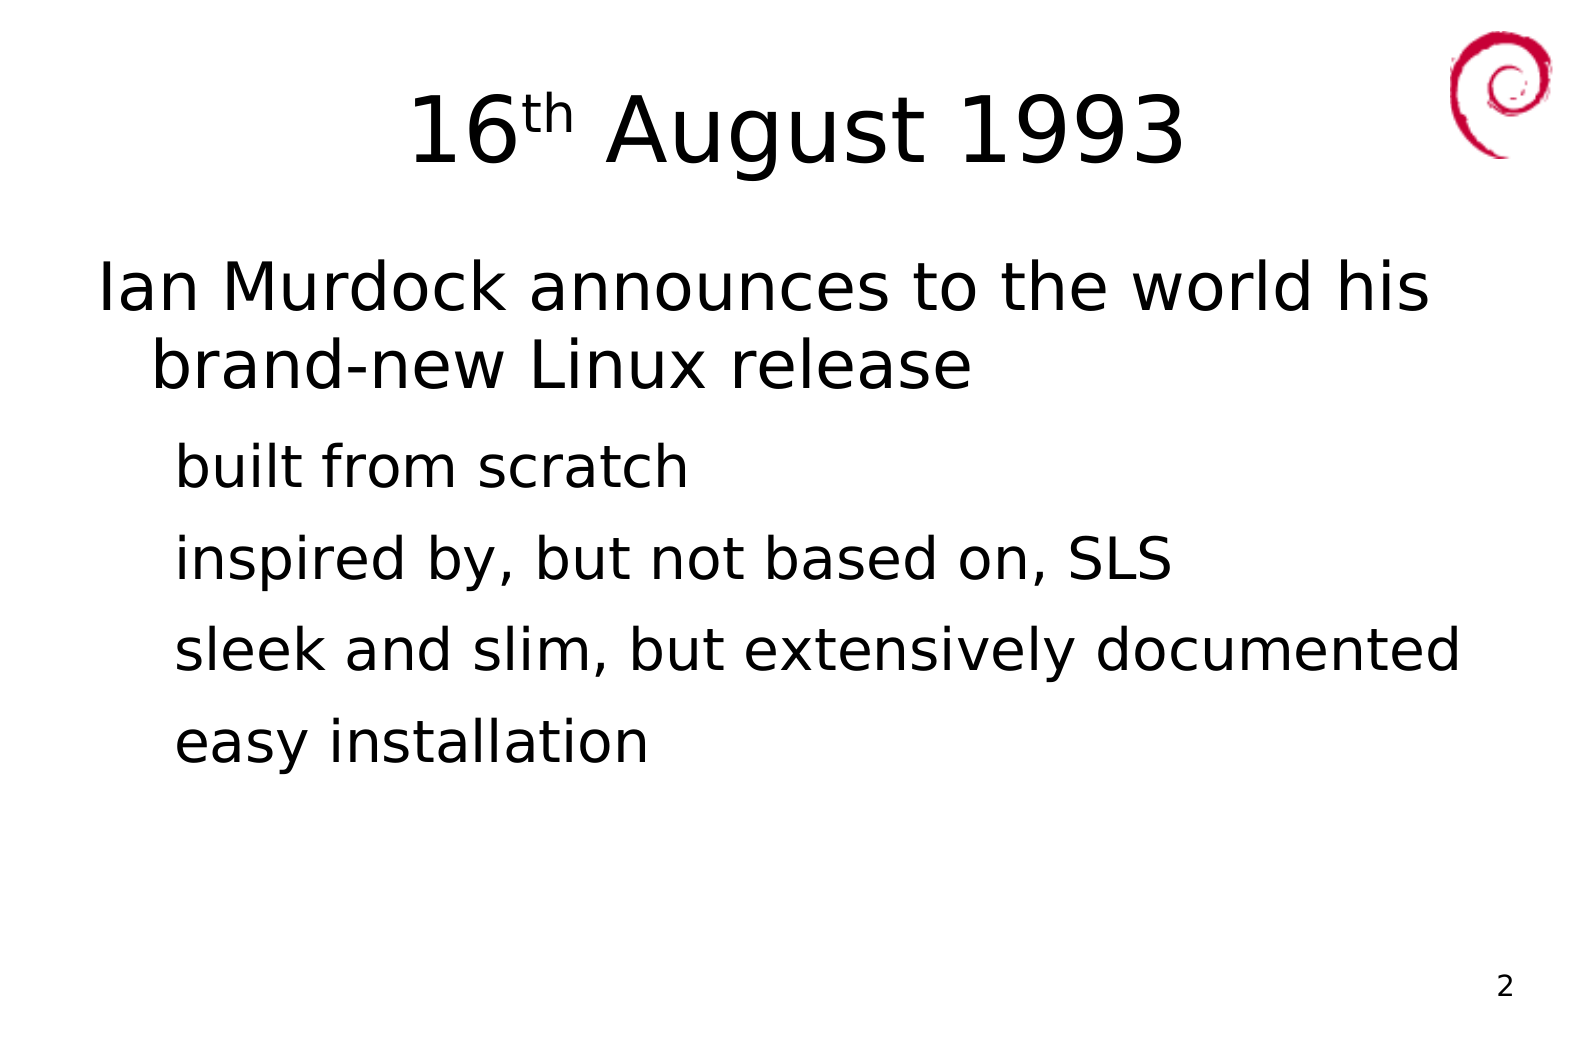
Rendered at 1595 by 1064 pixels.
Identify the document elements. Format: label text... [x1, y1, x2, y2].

picture [1450, 31, 1555, 159]
list Ian Murdock announces to the world his brand-new Linux release built from scratch inspired by, but not based on, SLS sleek and slim, but extensively documented easy installation [79, 248, 1515, 951]
title 16th August 1993 [79, 42, 1515, 221]
